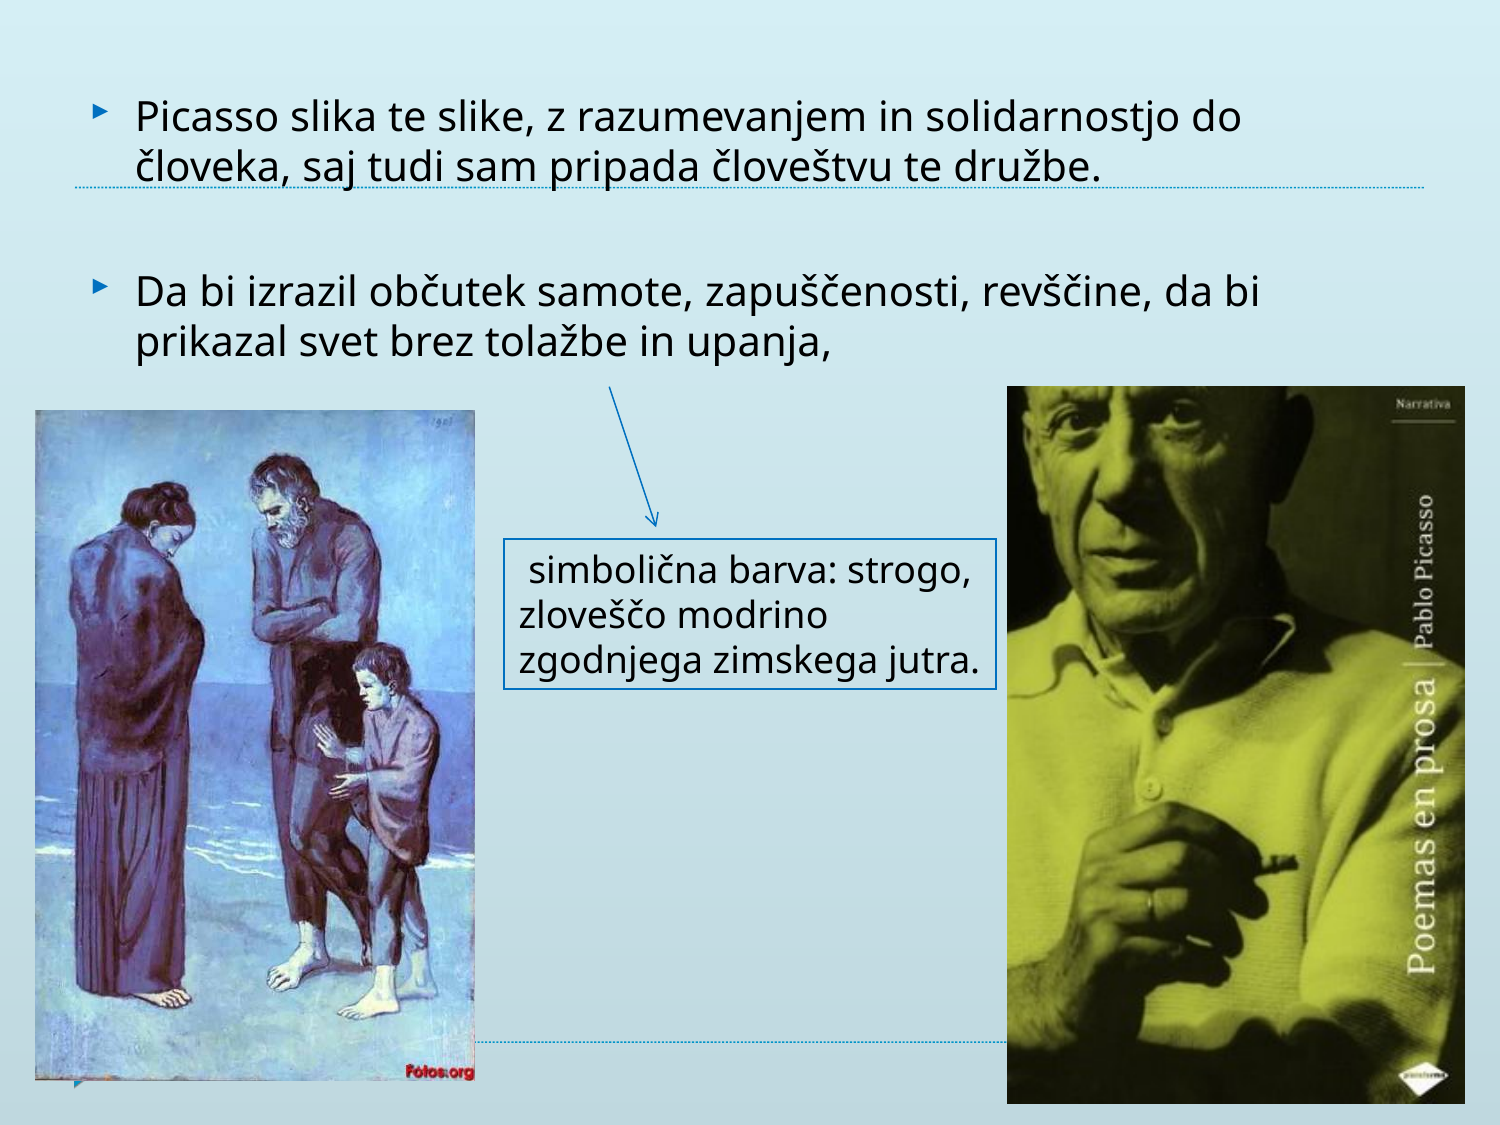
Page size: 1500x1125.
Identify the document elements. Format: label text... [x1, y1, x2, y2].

text_box simbolična barva: strogo, zloveščo modrino zgodnjega zimskega jutra. [503, 538, 996, 689]
list Picasso slika te slike, z razumevanjem in solidarnostjo do človeka, saj tudi sam pripada človeštvu te družbe. Da bi izrazil občutek samote, zapuščenosti, revščine, da bi prikazal svet brez tolažbe in upanja, [75, 82, 1425, 1010]
picture [1007, 386, 1465, 1104]
picture [35, 410, 475, 1082]
